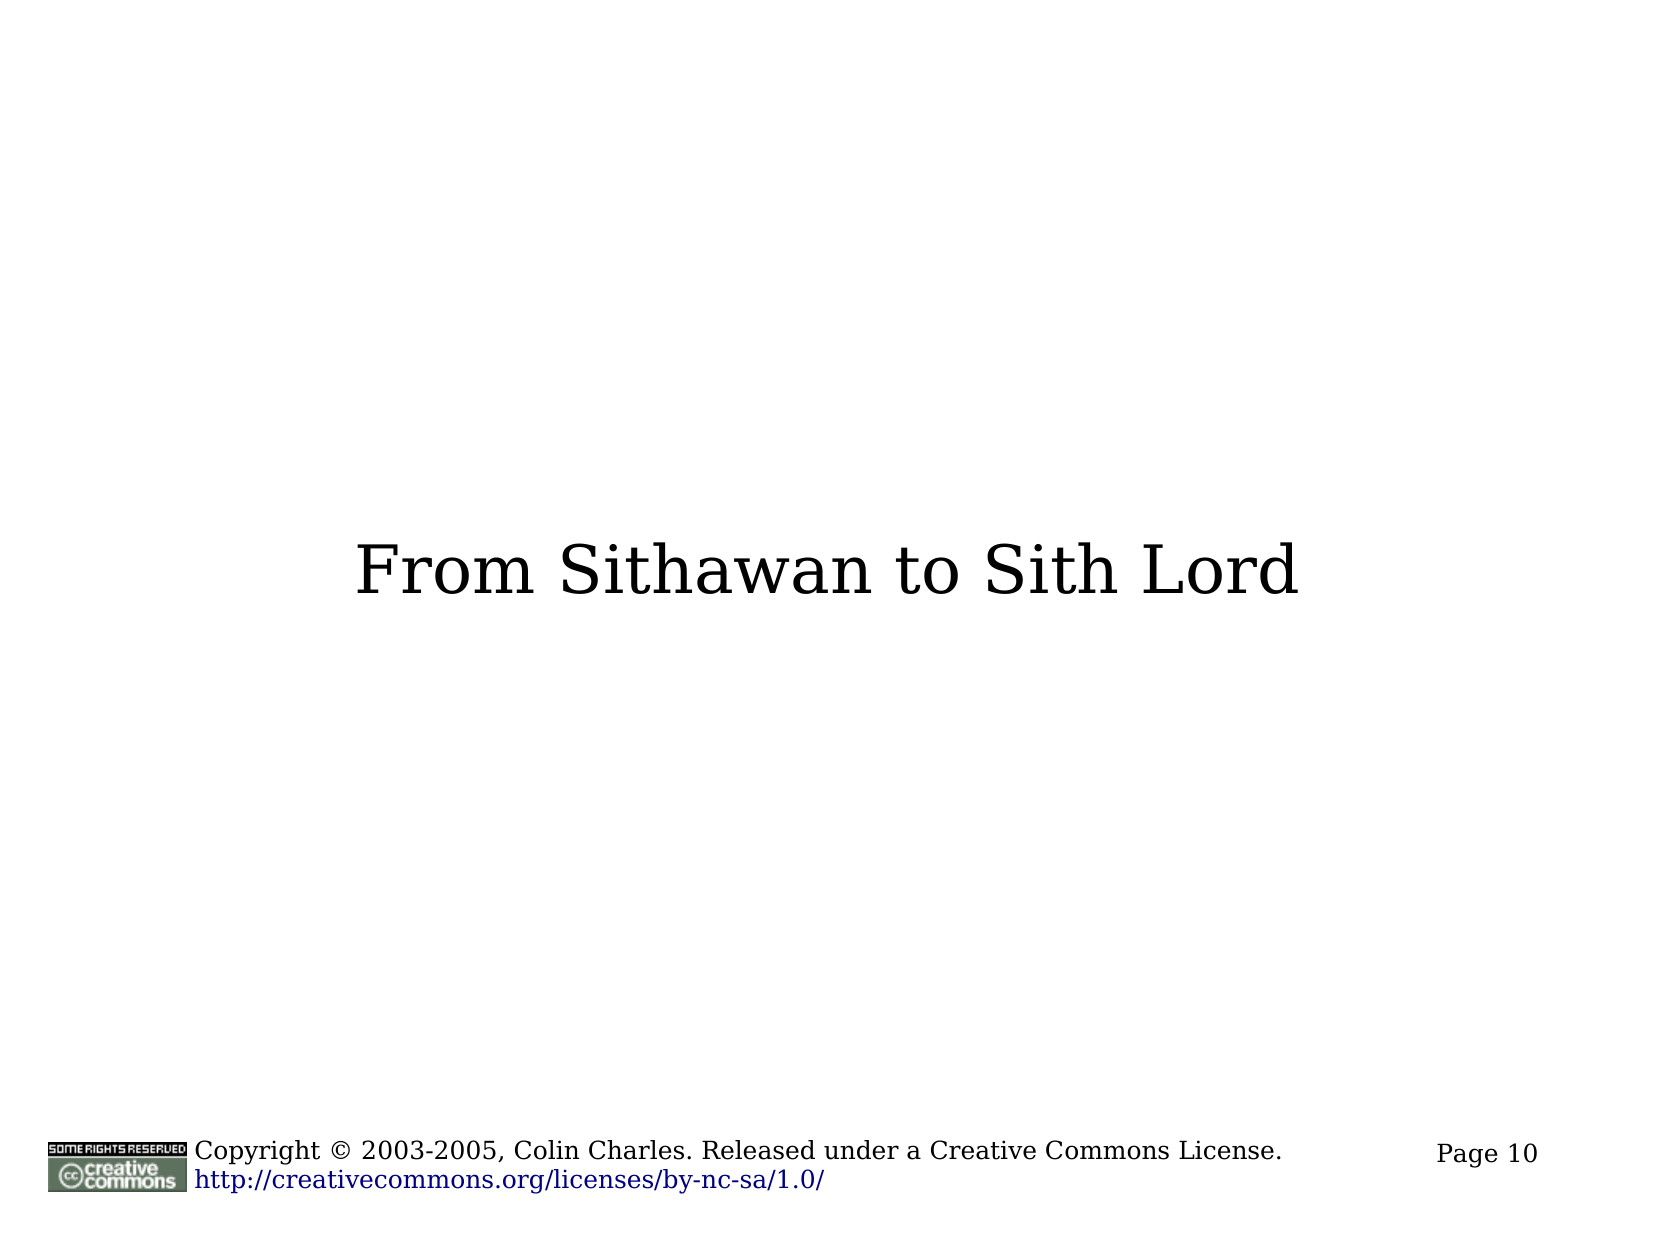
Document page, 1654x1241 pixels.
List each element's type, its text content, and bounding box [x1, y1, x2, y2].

text_box From Sithawan to Sith Lord [121, 179, 1534, 961]
picture [48, 1142, 187, 1192]
